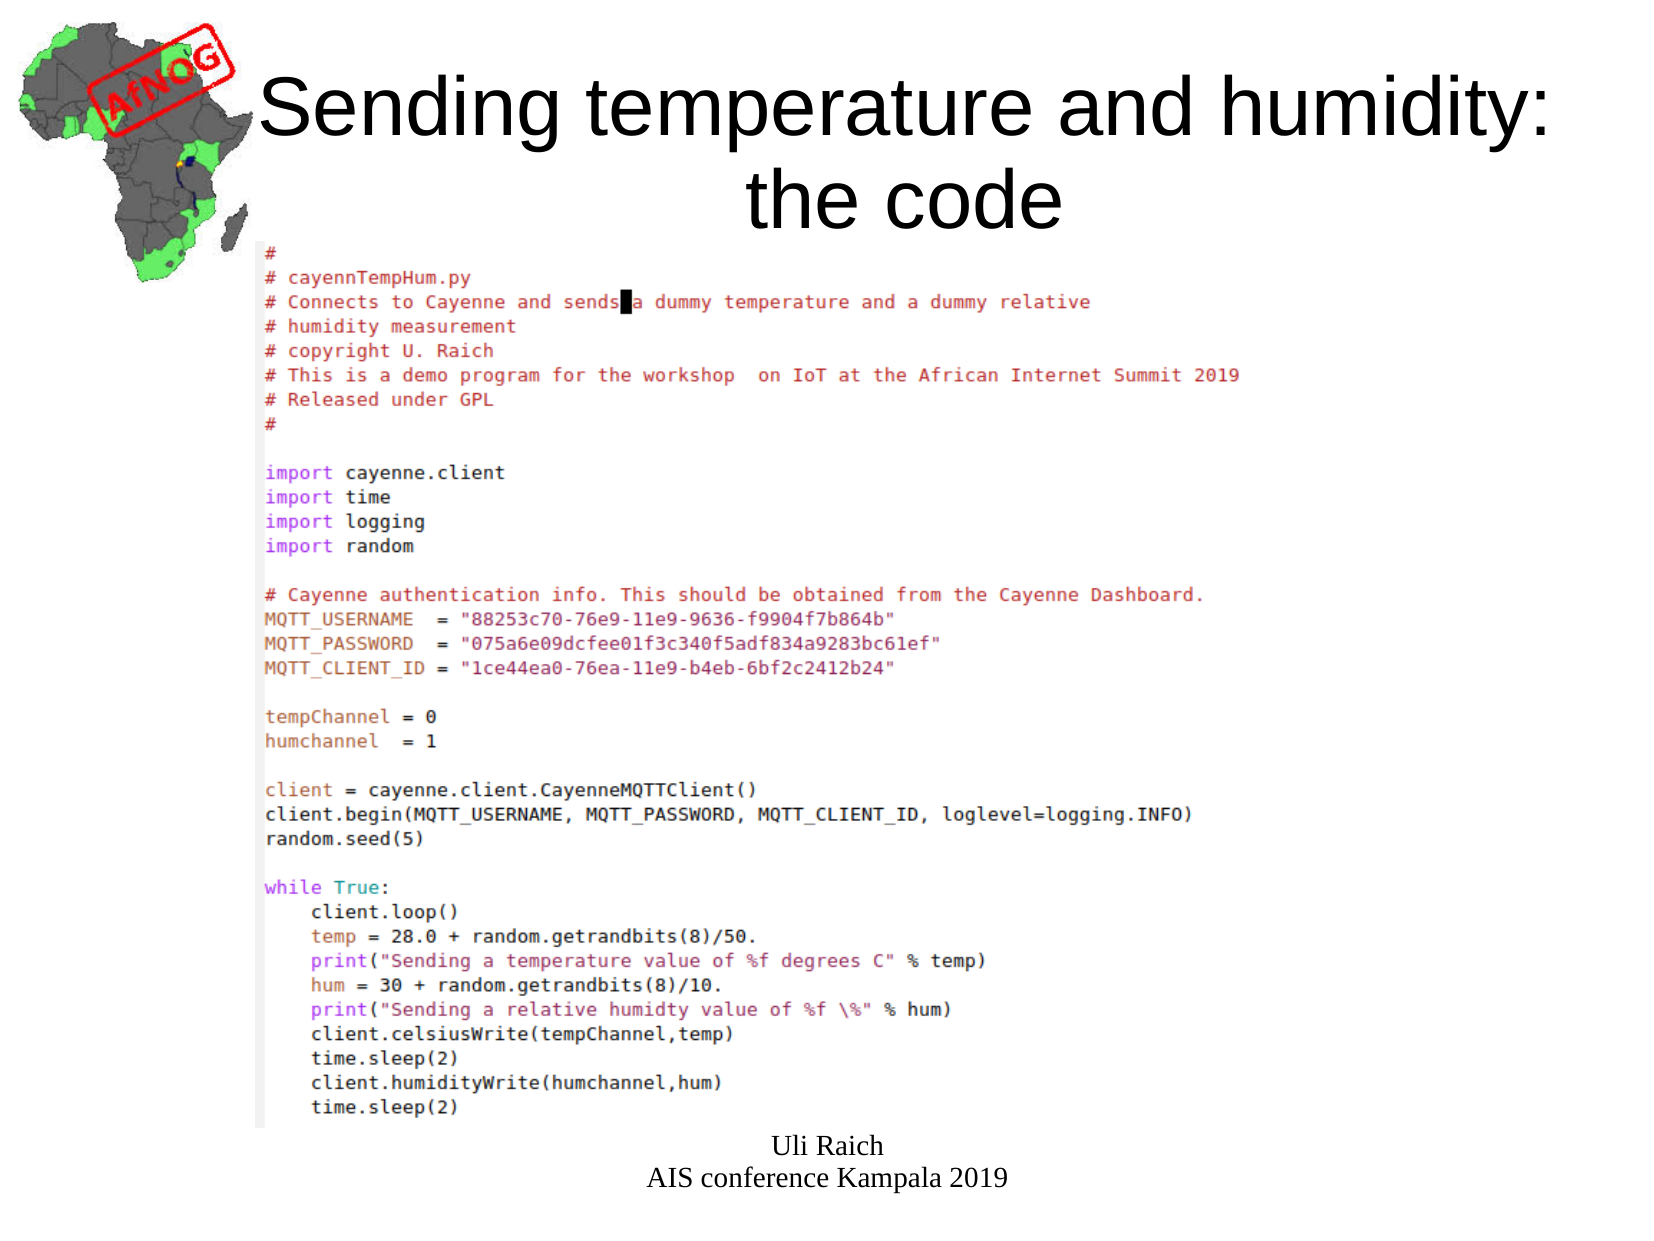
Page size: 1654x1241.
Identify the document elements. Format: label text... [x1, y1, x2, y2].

picture [9, 0, 1266, 1128]
title Sending temperature and humidity: the code [240, 49, 1571, 257]
